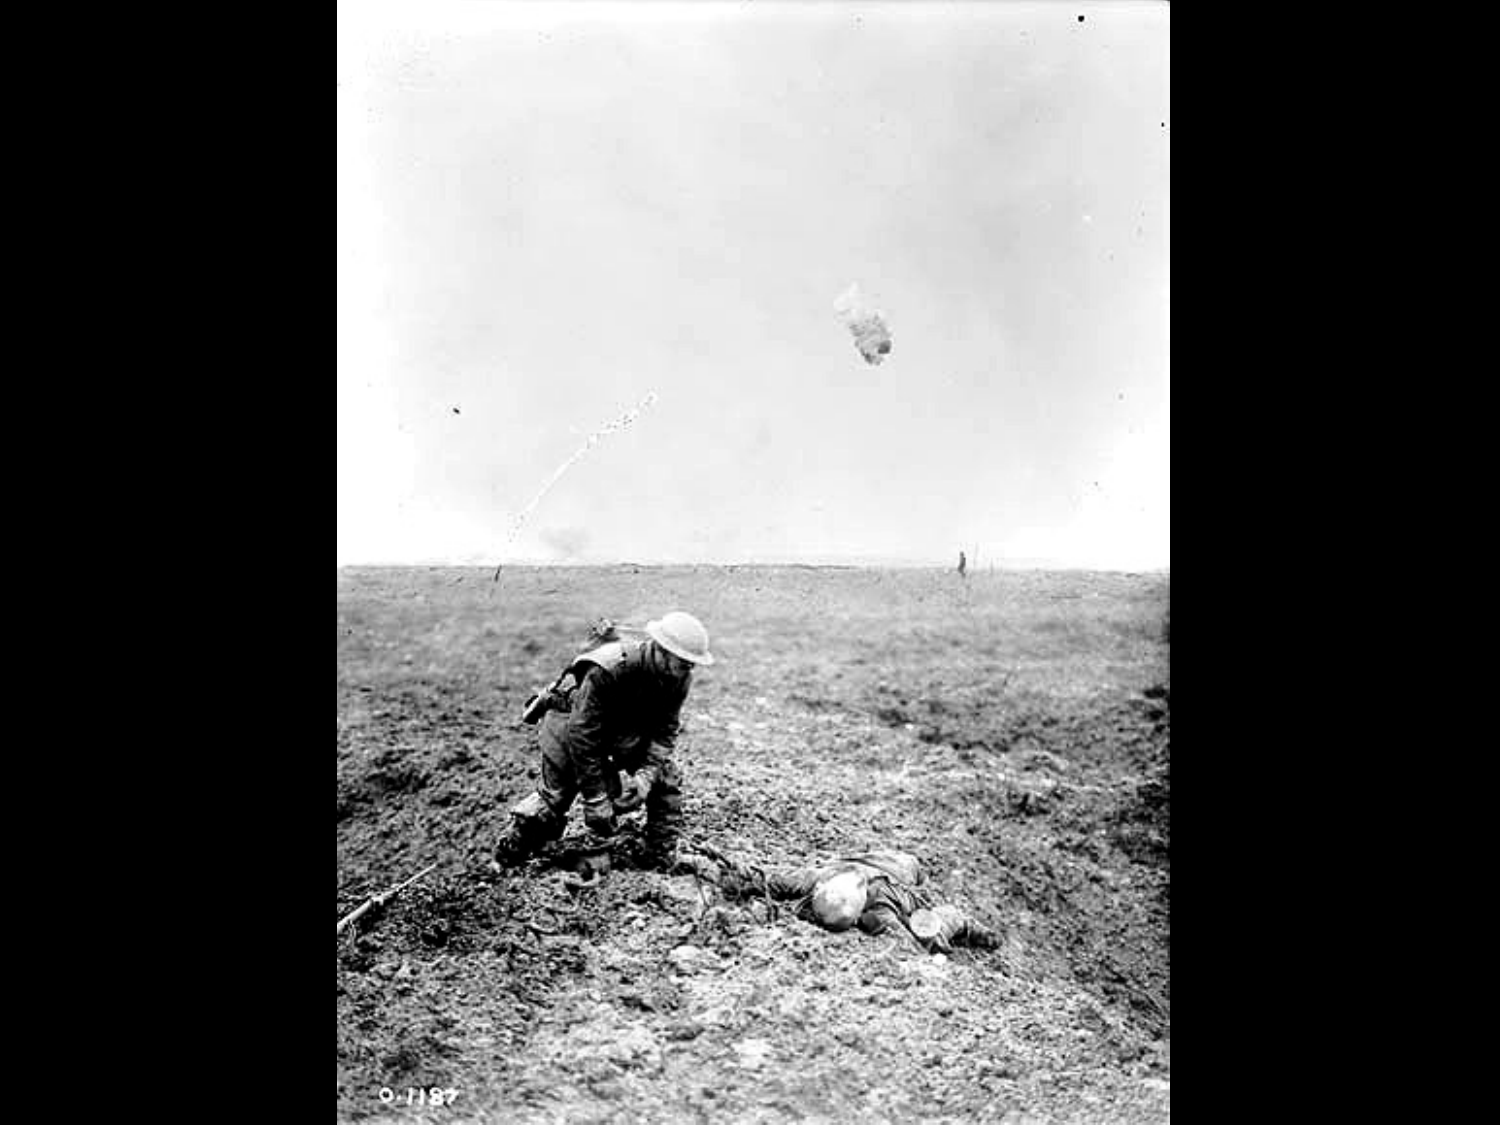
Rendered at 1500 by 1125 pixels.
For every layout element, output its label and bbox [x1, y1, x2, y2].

picture [337, 0, 1170, 1125]
